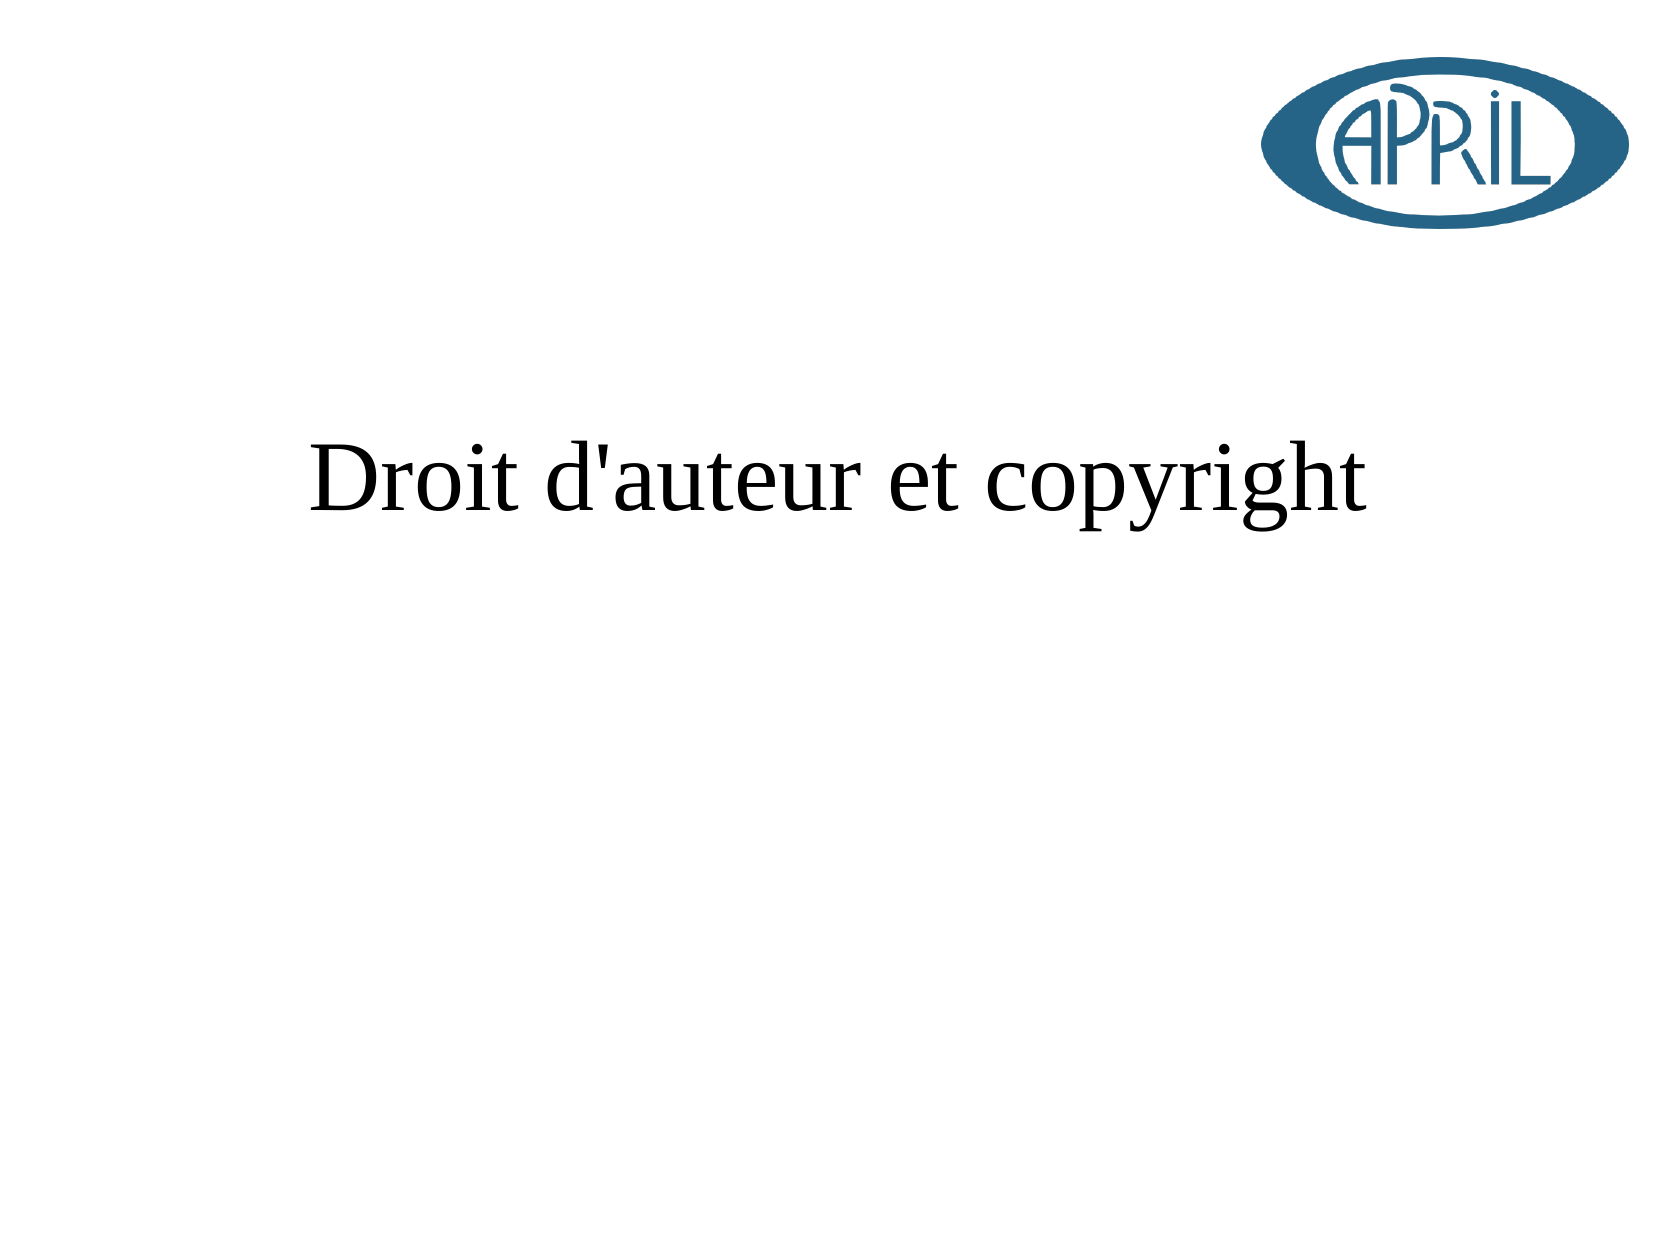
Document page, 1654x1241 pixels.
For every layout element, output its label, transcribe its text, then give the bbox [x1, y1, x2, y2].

picture [1261, 57, 1629, 229]
text_box Droit d'auteur et copyright [200, 421, 1478, 543]
